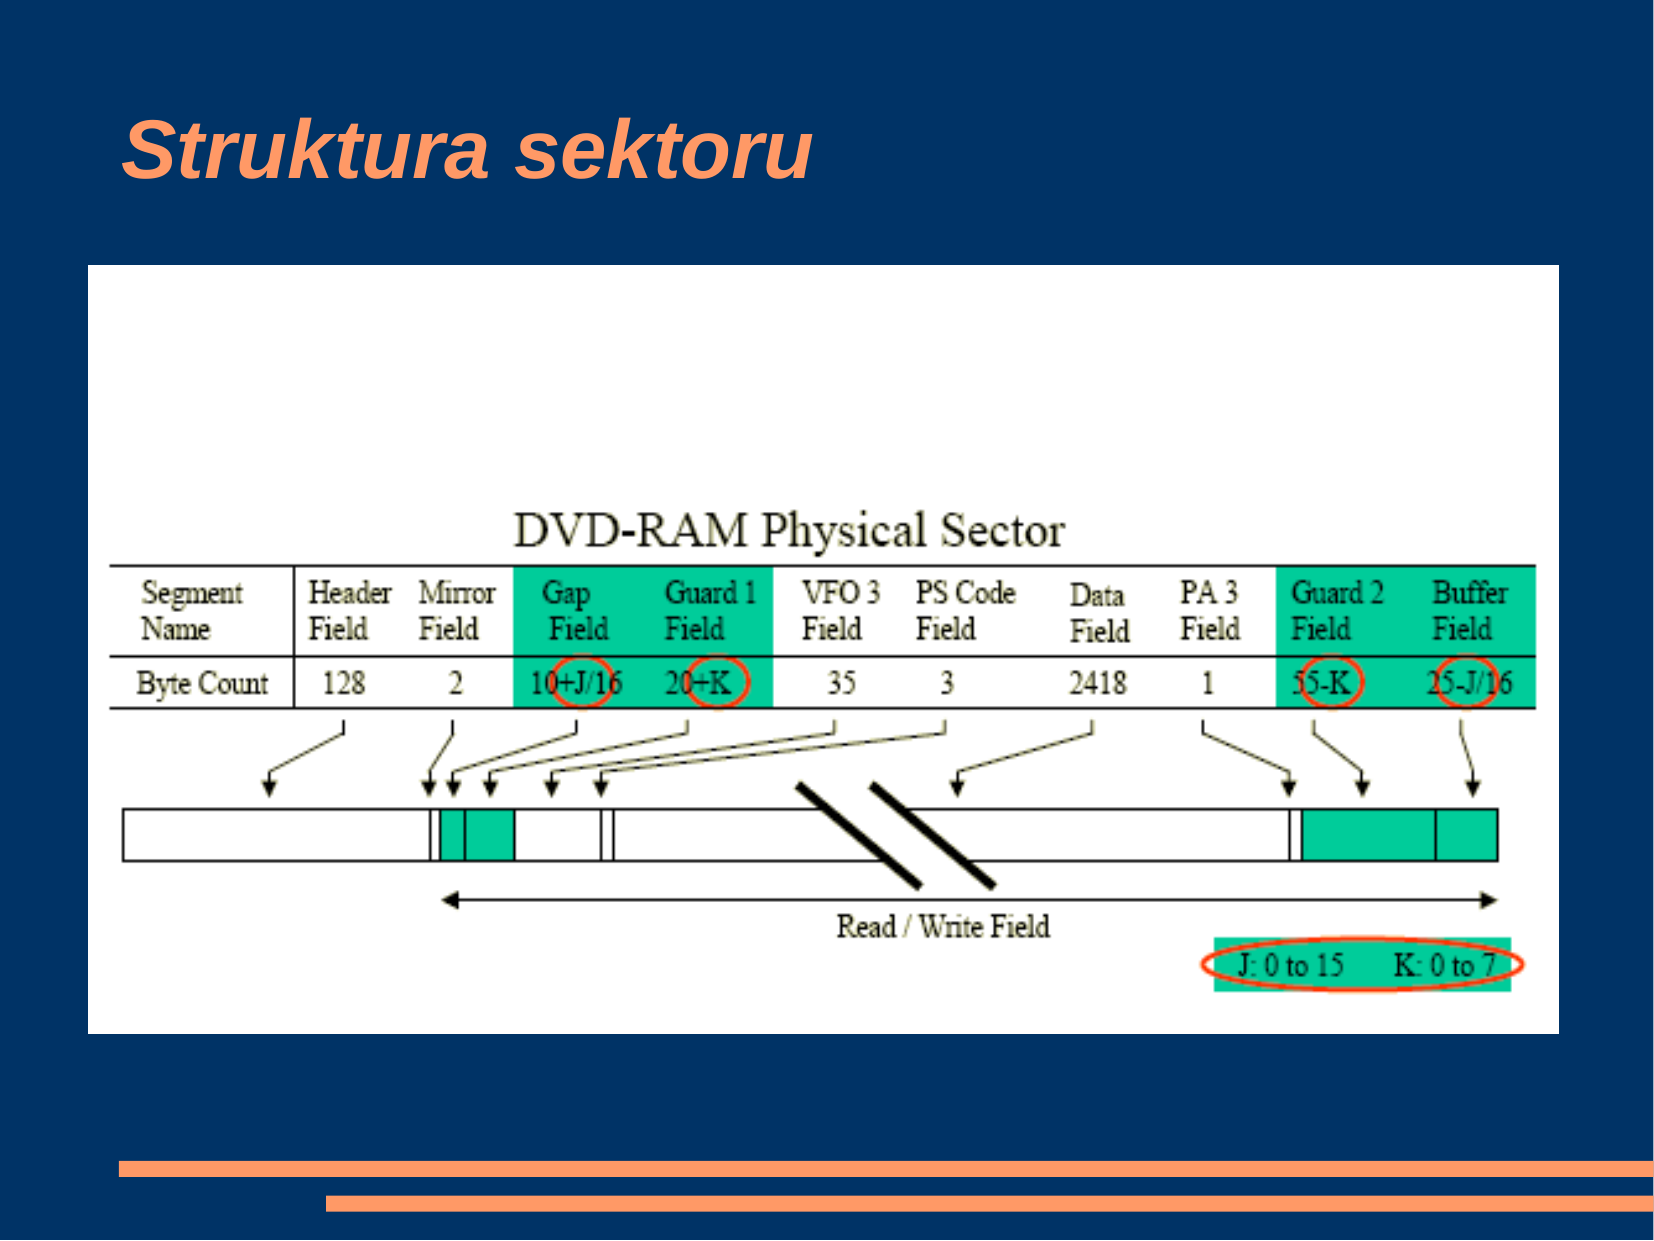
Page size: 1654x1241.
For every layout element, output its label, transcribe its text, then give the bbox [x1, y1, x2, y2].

title Struktura sektoru [121, 46, 1534, 254]
picture [88, 265, 1559, 1034]
